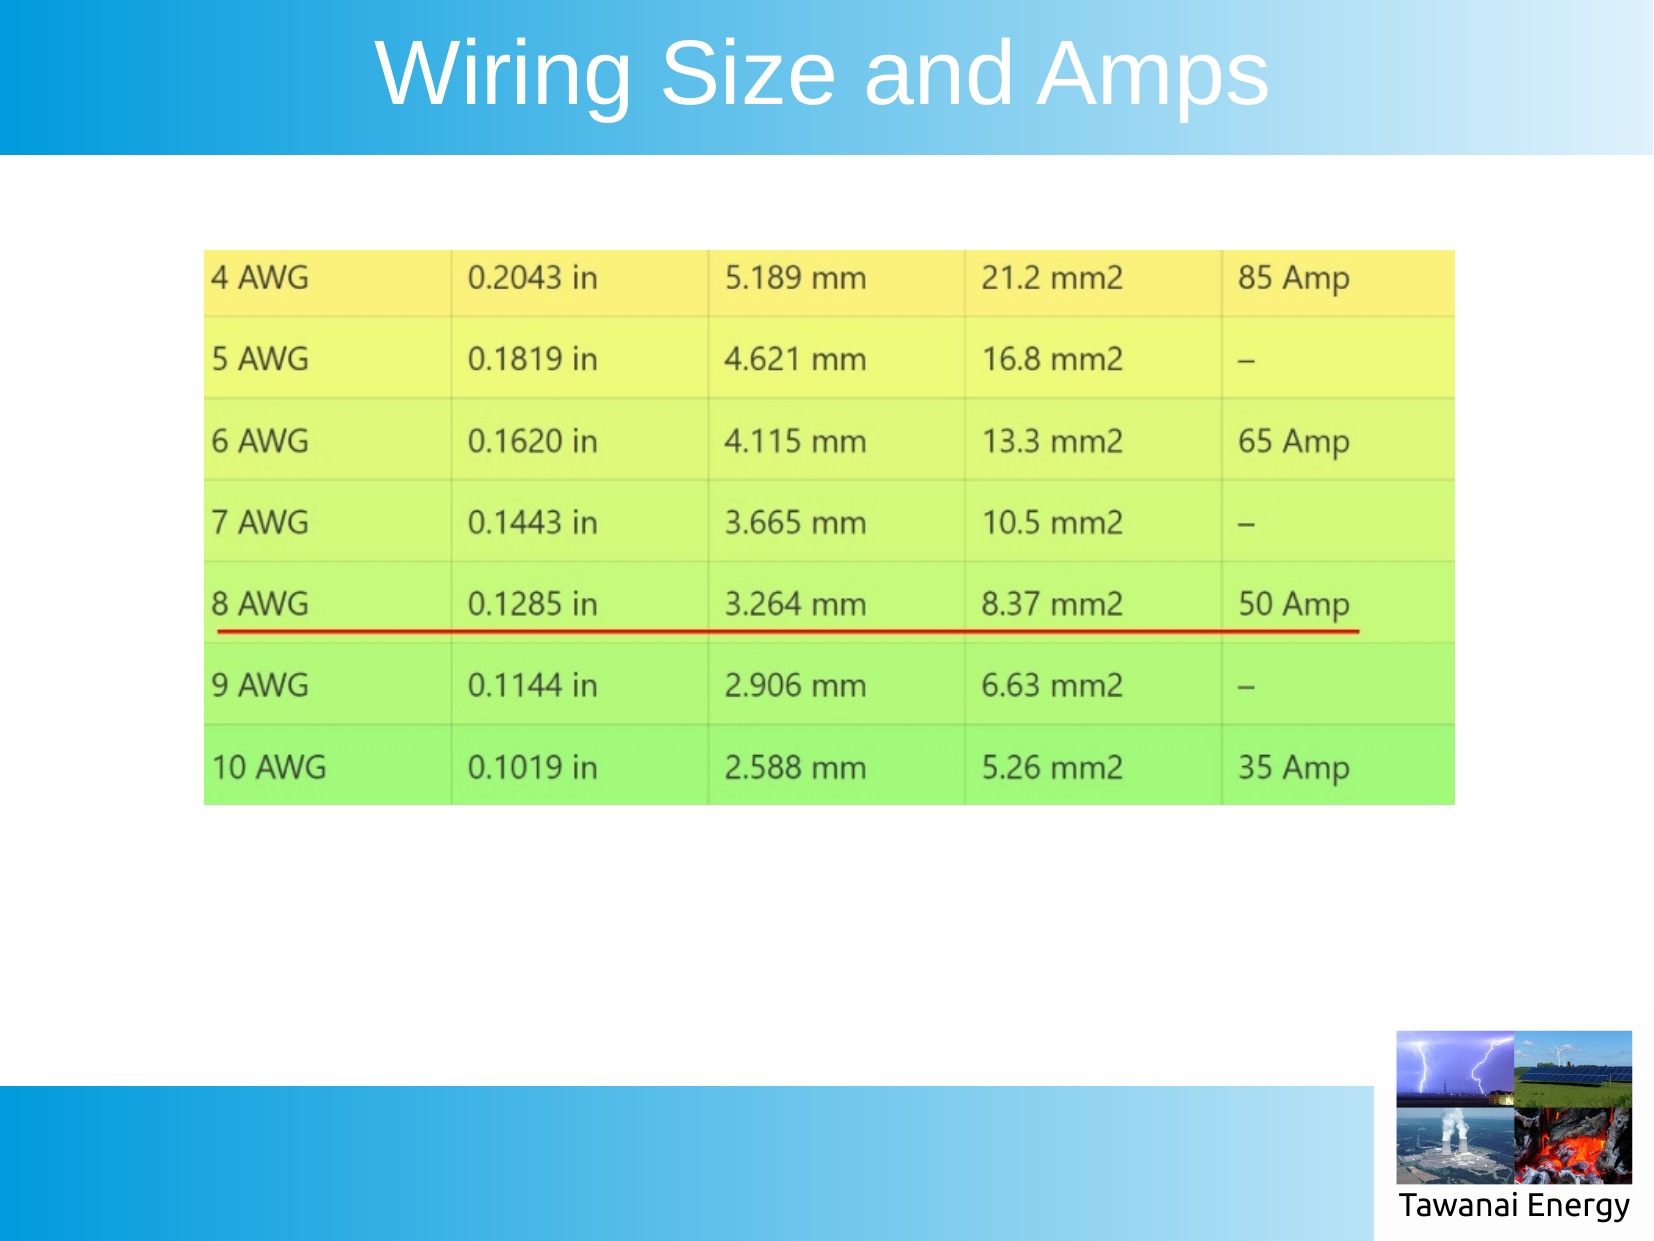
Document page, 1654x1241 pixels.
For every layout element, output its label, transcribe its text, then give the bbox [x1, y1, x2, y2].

picture [204, 250, 1455, 806]
picture [1374, 1009, 1654, 1241]
title Wiring Size and Amps [79, 20, 1568, 126]
